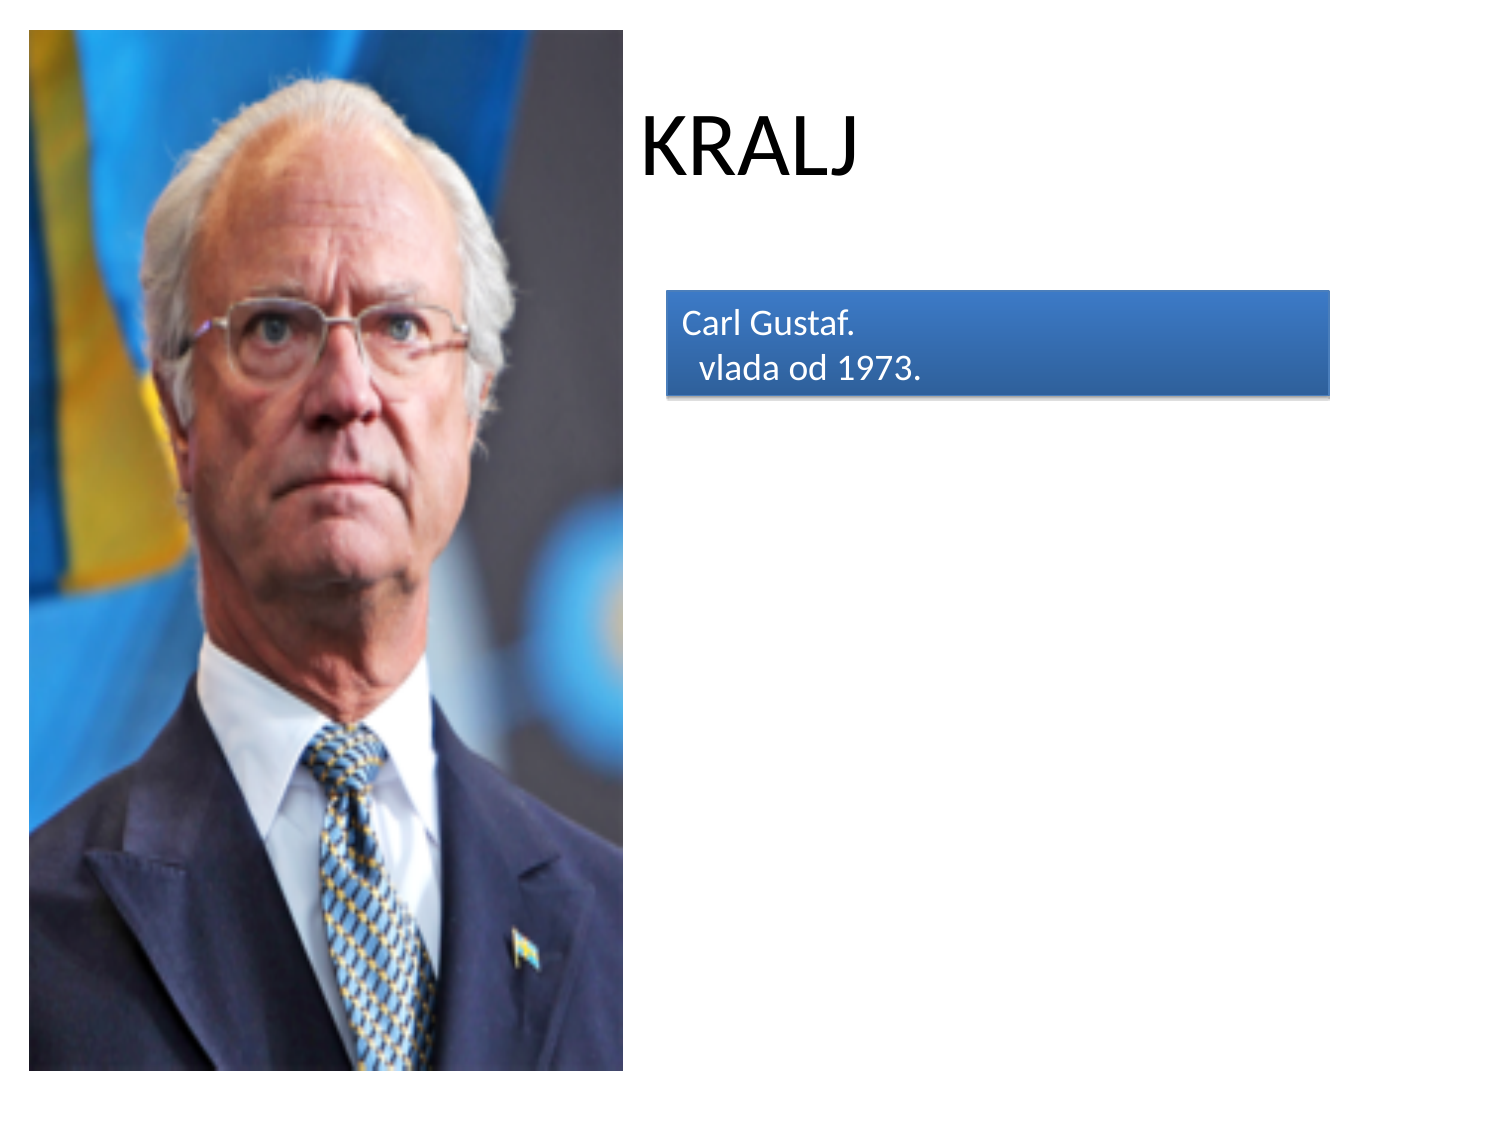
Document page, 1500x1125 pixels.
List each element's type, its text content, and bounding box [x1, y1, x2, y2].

text_box Carl Gustaf. vlada od 1973. [667, 290, 1329, 396]
picture [29, 30, 623, 1071]
title KRALJ [623, 45, 1425, 233]
